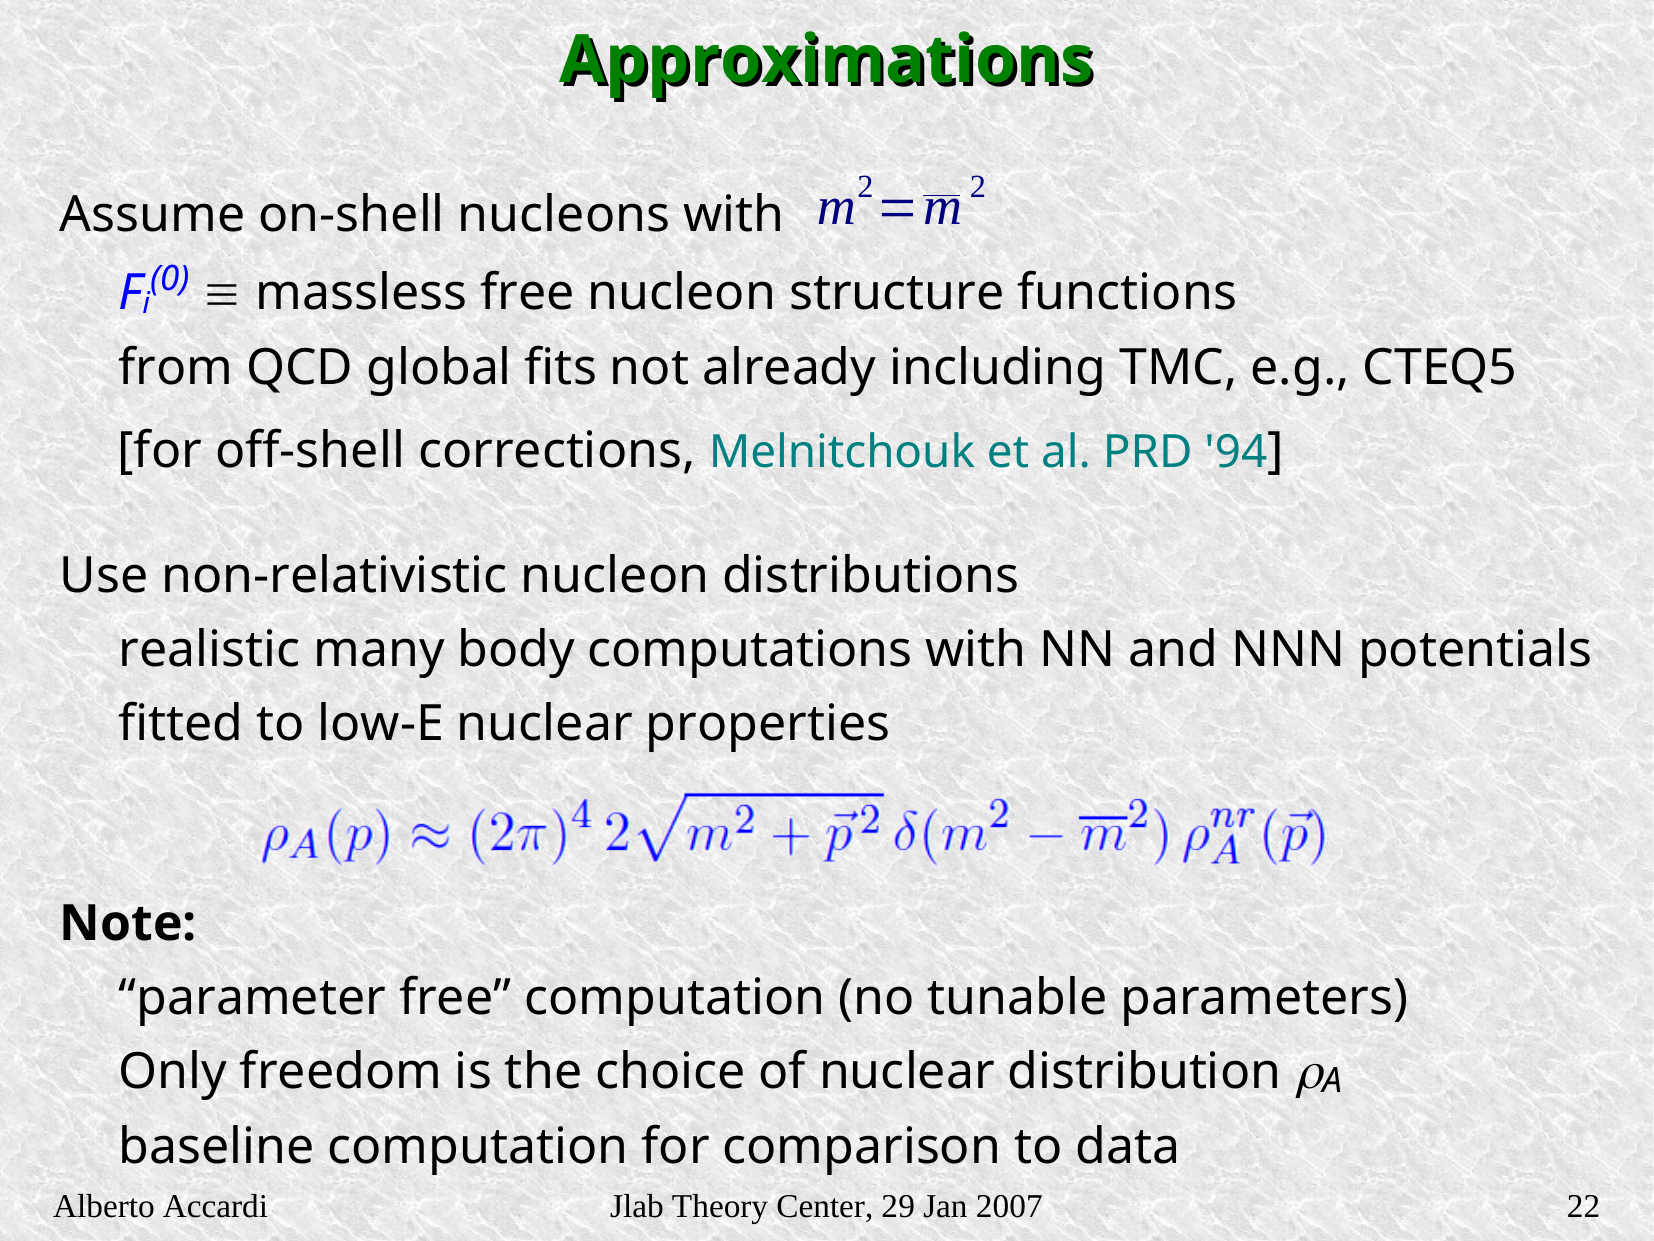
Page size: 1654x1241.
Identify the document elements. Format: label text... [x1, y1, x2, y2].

text_box [for off-shell corrections, Melnitchouk et al. PRD '94] [102, 406, 1256, 482]
chart [808, 168, 992, 240]
text_box Note: “parameter free” computation (no tunable parameters) Only freedom is the choice of nuclear distribution rA baseline computation for comparison to data [44, 879, 1634, 1167]
text_box Use non-relativistic nucleon distributions realistic many body computations with NN and NNN potentials fitted to low-E nuclear properties [44, 531, 1634, 739]
text_box Approximations [29, 4, 1624, 132]
text_box Assume on-shell nucleons with Fi(0)  massless free nucleon structure functions from QCD global fits not already including TMC, e.g., CTEQ5 [44, 170, 1634, 400]
picture [0, 0, 1654, 1241]
